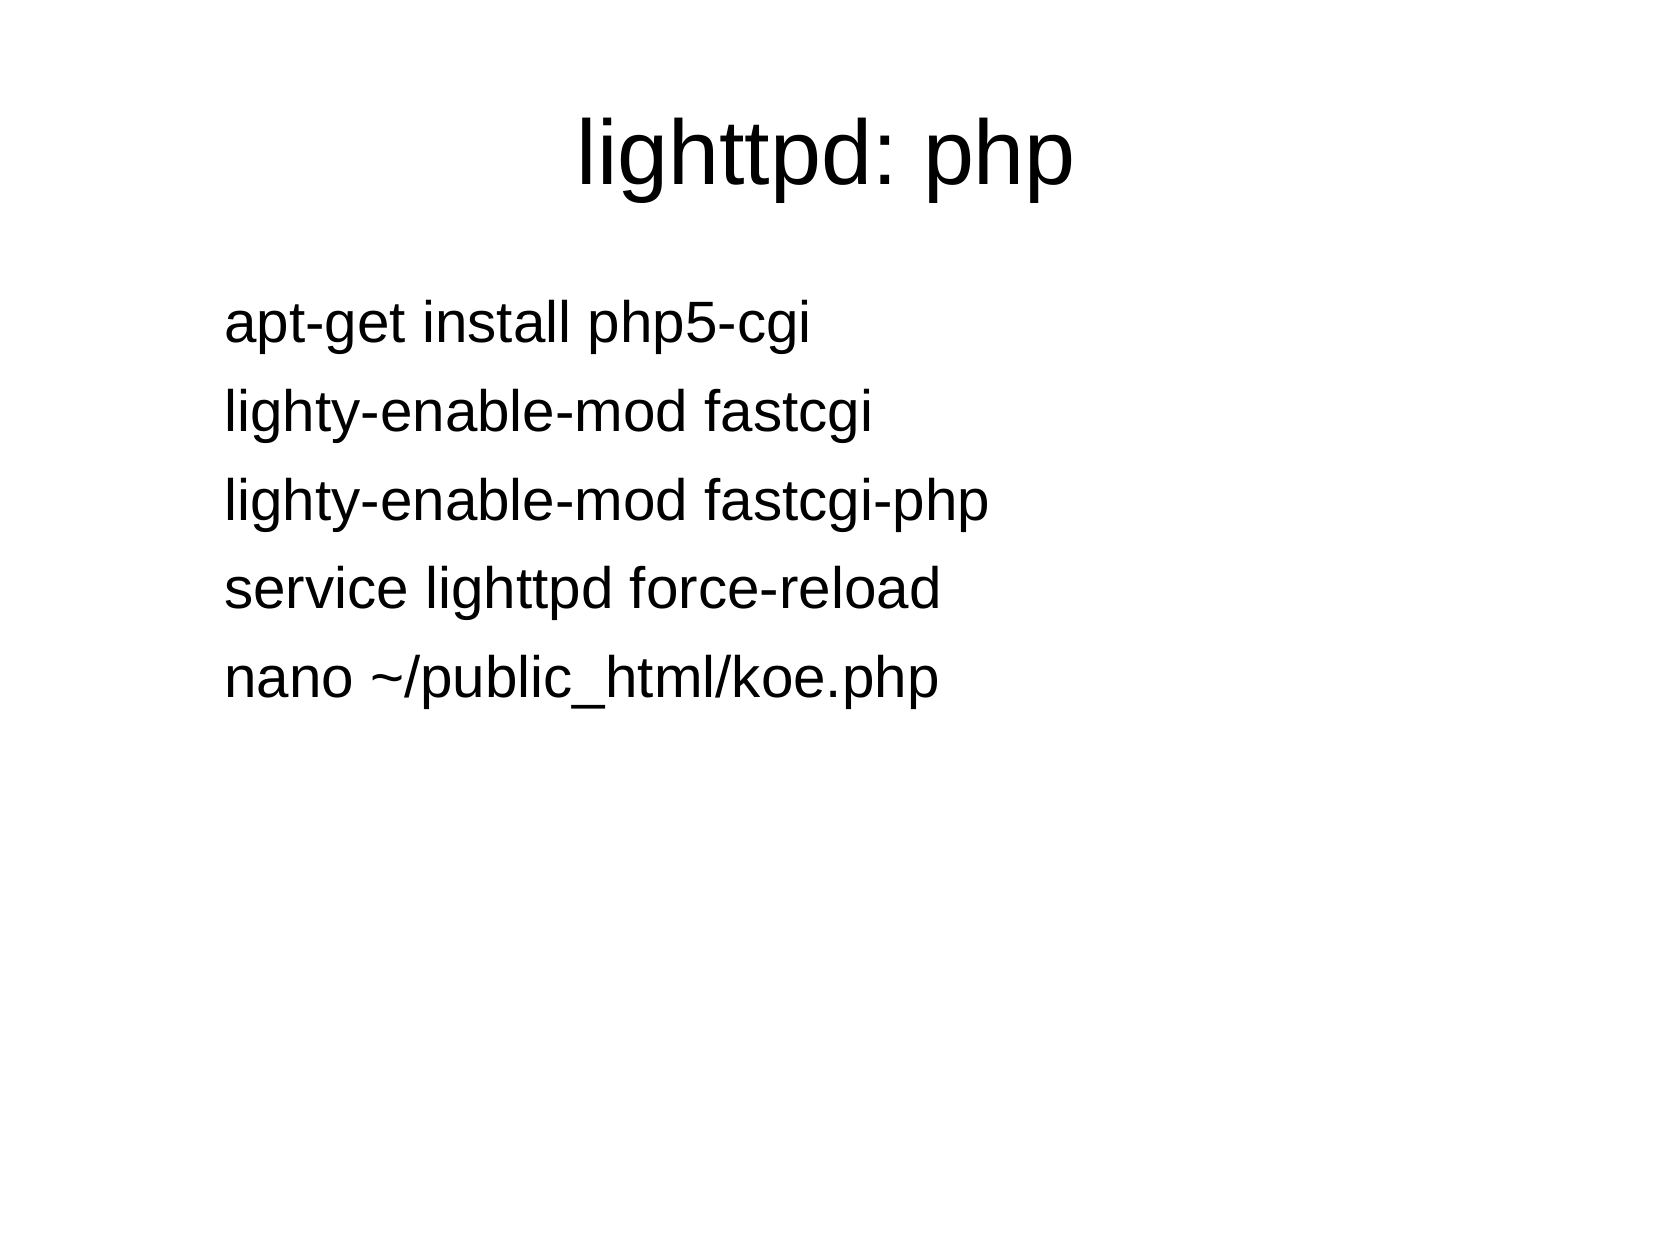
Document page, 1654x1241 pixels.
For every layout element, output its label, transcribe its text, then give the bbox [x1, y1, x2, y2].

list apt-get install php5-cgi lighty-enable-mod fastcgi lighty-enable-mod fastcgi-php service lighttpd force-reload nano ~/public_html/koe.php [82, 290, 1571, 1010]
title lighttpd: php [82, 49, 1571, 257]
